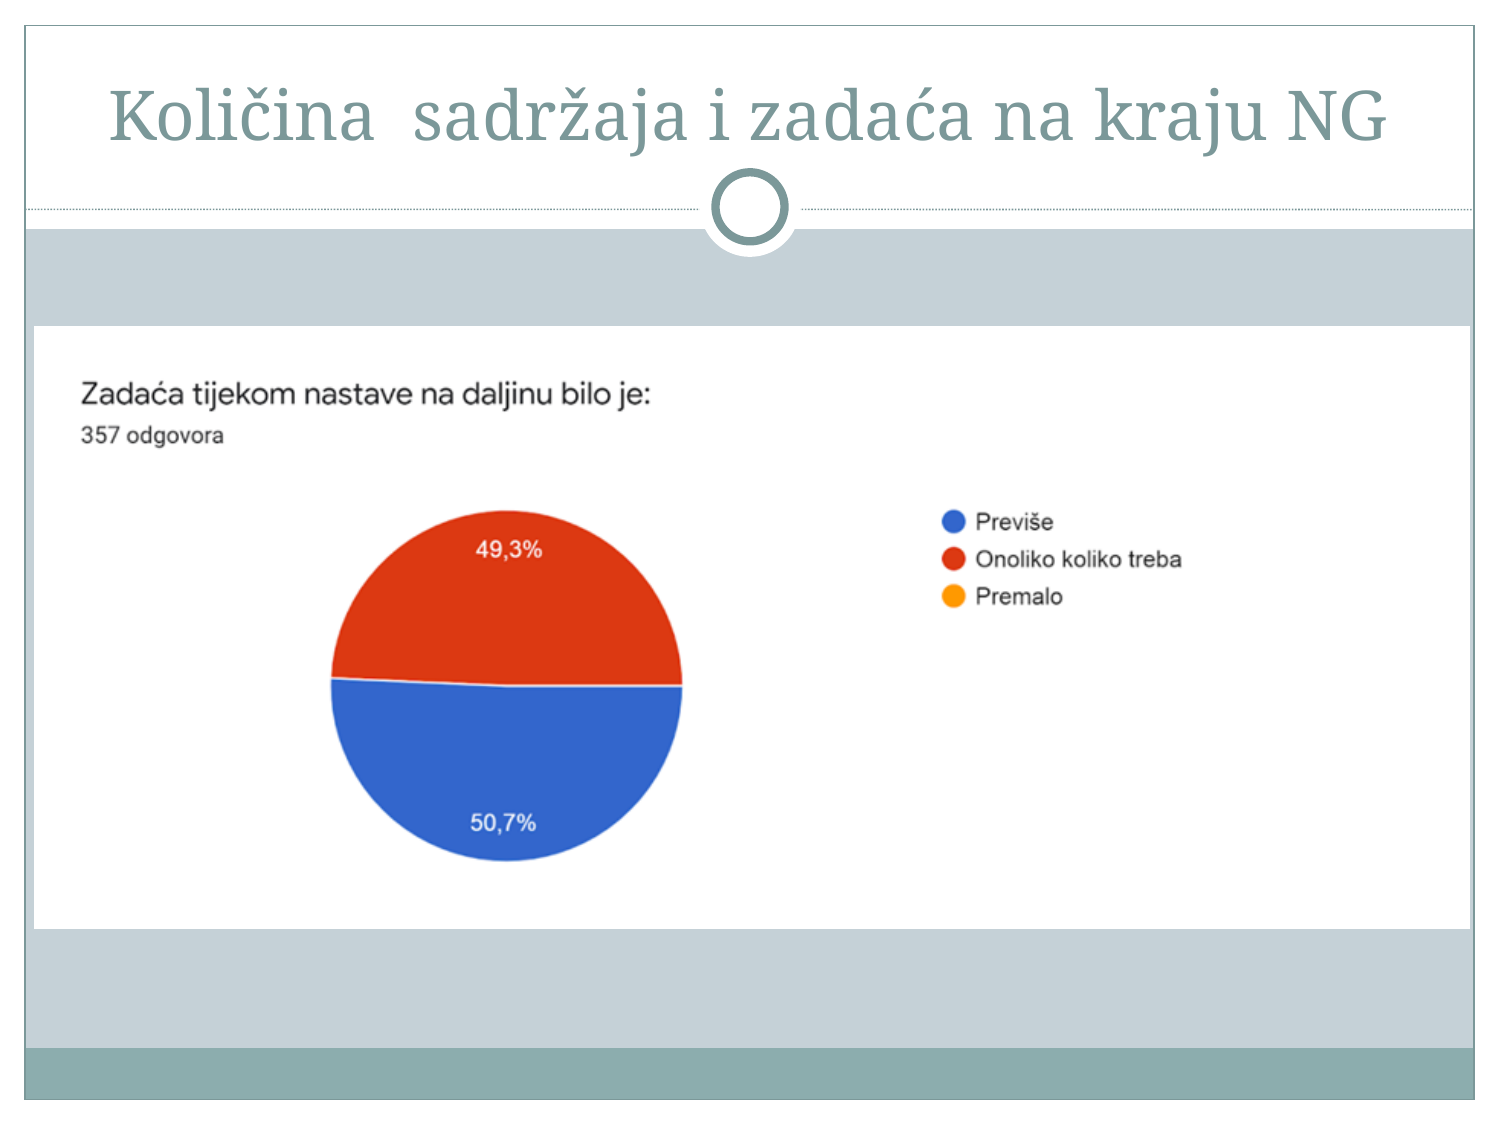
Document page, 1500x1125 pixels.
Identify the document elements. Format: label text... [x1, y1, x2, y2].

picture [34, 326, 1470, 929]
title Količina sadržaja i zadaća na kraju NG [49, 37, 1450, 162]
